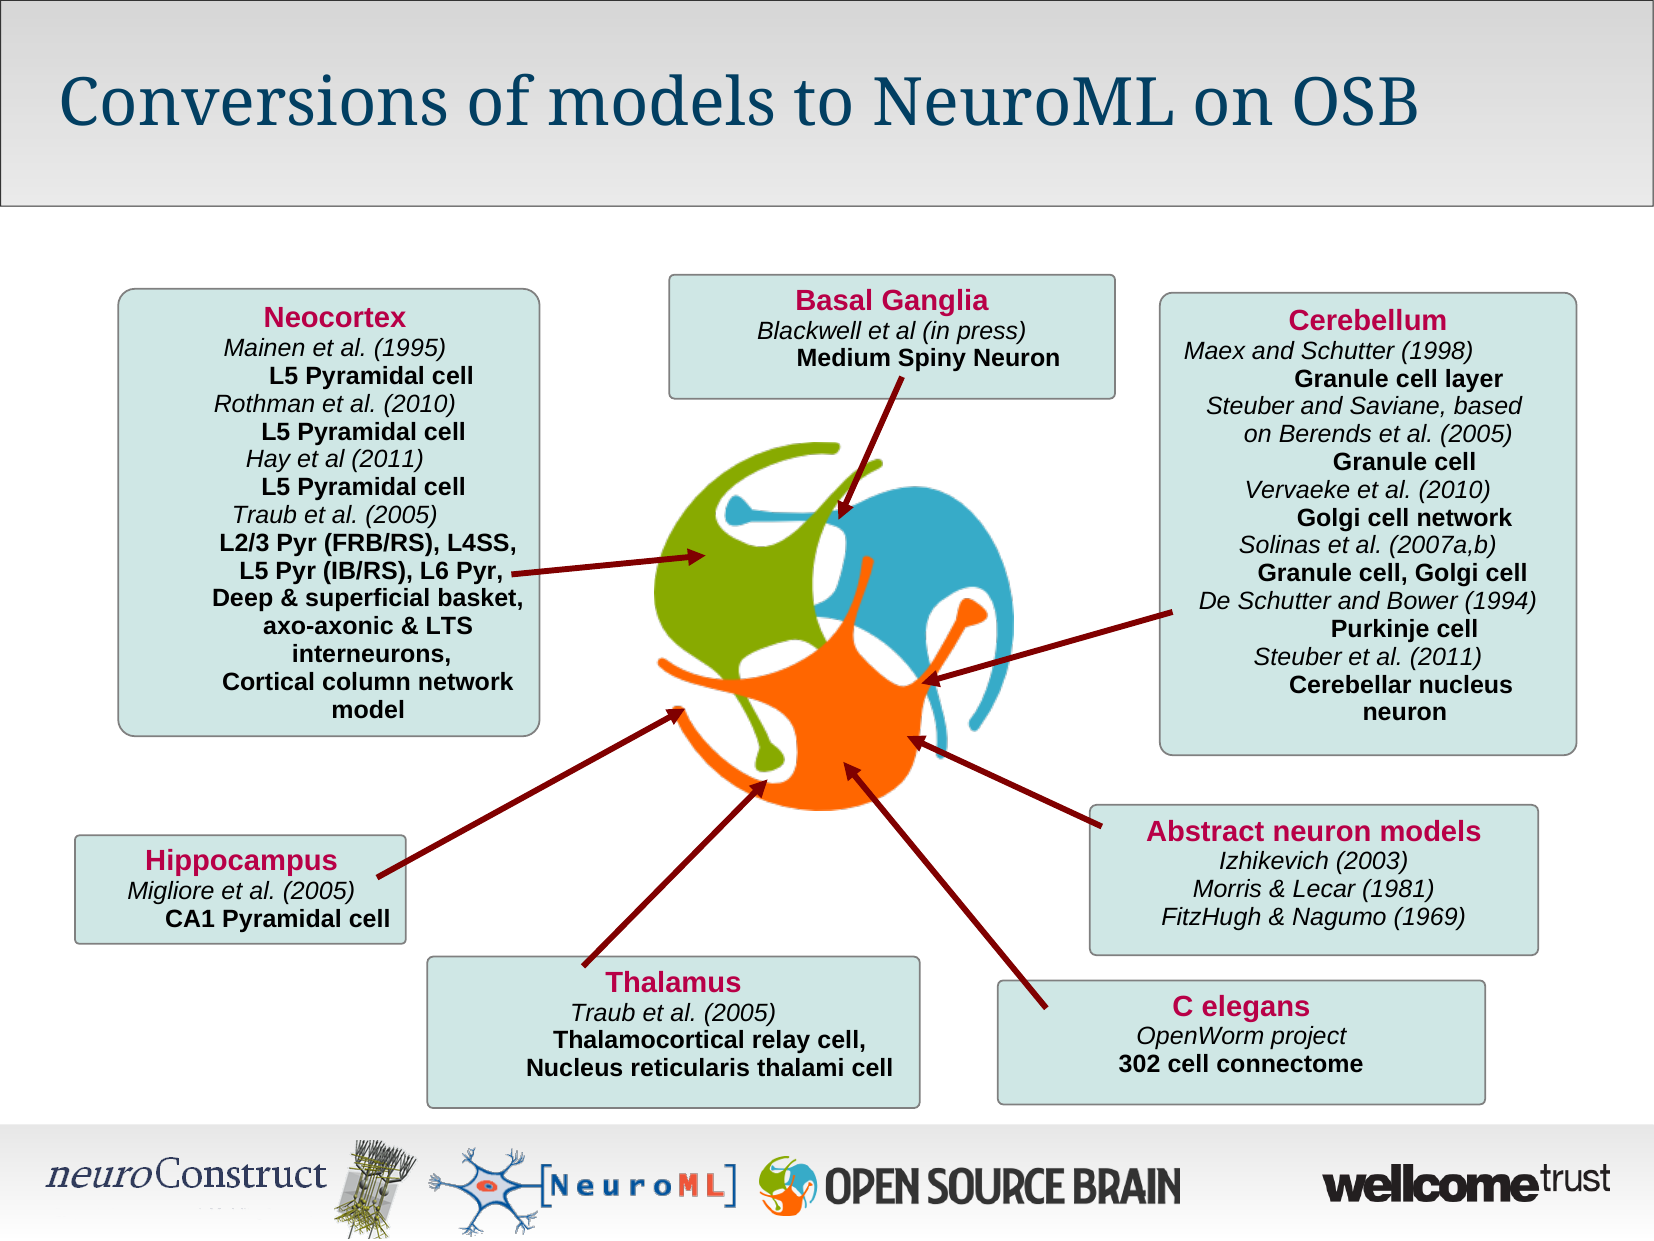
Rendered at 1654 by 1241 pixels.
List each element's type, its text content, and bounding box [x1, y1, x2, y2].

picture [428, 1147, 736, 1237]
text_box Thalamus Traub et al. (2005) Thalamocortical relay cell, Nucleus reticularis thalami cell [427, 956, 920, 1109]
text_box Cerebellum Maex and Schutter (1998) Granule cell layer Steuber and Saviane, based on Berends et al. (2005) Granule cell Vervaeke et al. (2010) Golgi cell network Solinas et al. (2007a,b) Granule cell, Golgi cell De Schutter and Bower (1994) Purkinje cell Steuber et al. (2011) Cerebellar nucleus neuron [1159, 292, 1577, 756]
text_box Neocortex Mainen et al. (1995) L5 Pyramidal cell Rothman et al. (2010) L5 Pyramidal cell Hay et al (2011) L5 Pyramidal cell Traub et al. (2005) L2/3 Pyr (FRB/RS), L4SS, L5 Pyr (IB/RS), L6 Pyr, Deep & superficial basket, axo-axonic & LTS interneurons, Cortical column network model [118, 288, 540, 737]
text_box Abstract neuron models Izhikevich (2003) Morris & Lecar (1981) FitzHugh & Nagumo (1969) [1089, 804, 1539, 956]
picture [32, 1140, 419, 1239]
picture [654, 442, 1014, 811]
text_box Basal Ganglia Blackwell et al (in press) Medium Spiny Neuron [669, 274, 1116, 399]
text_box C elegans OpenWorm project 302 cell connectome [997, 980, 1486, 1105]
text_box Hippocampus Migliore et al. (2005) CA1 Pyramidal cell [75, 835, 406, 944]
picture [759, 1156, 1180, 1216]
text_box Conversions of models to NeuroML on OSB [59, 29, 1595, 177]
picture [1322, 1164, 1610, 1202]
